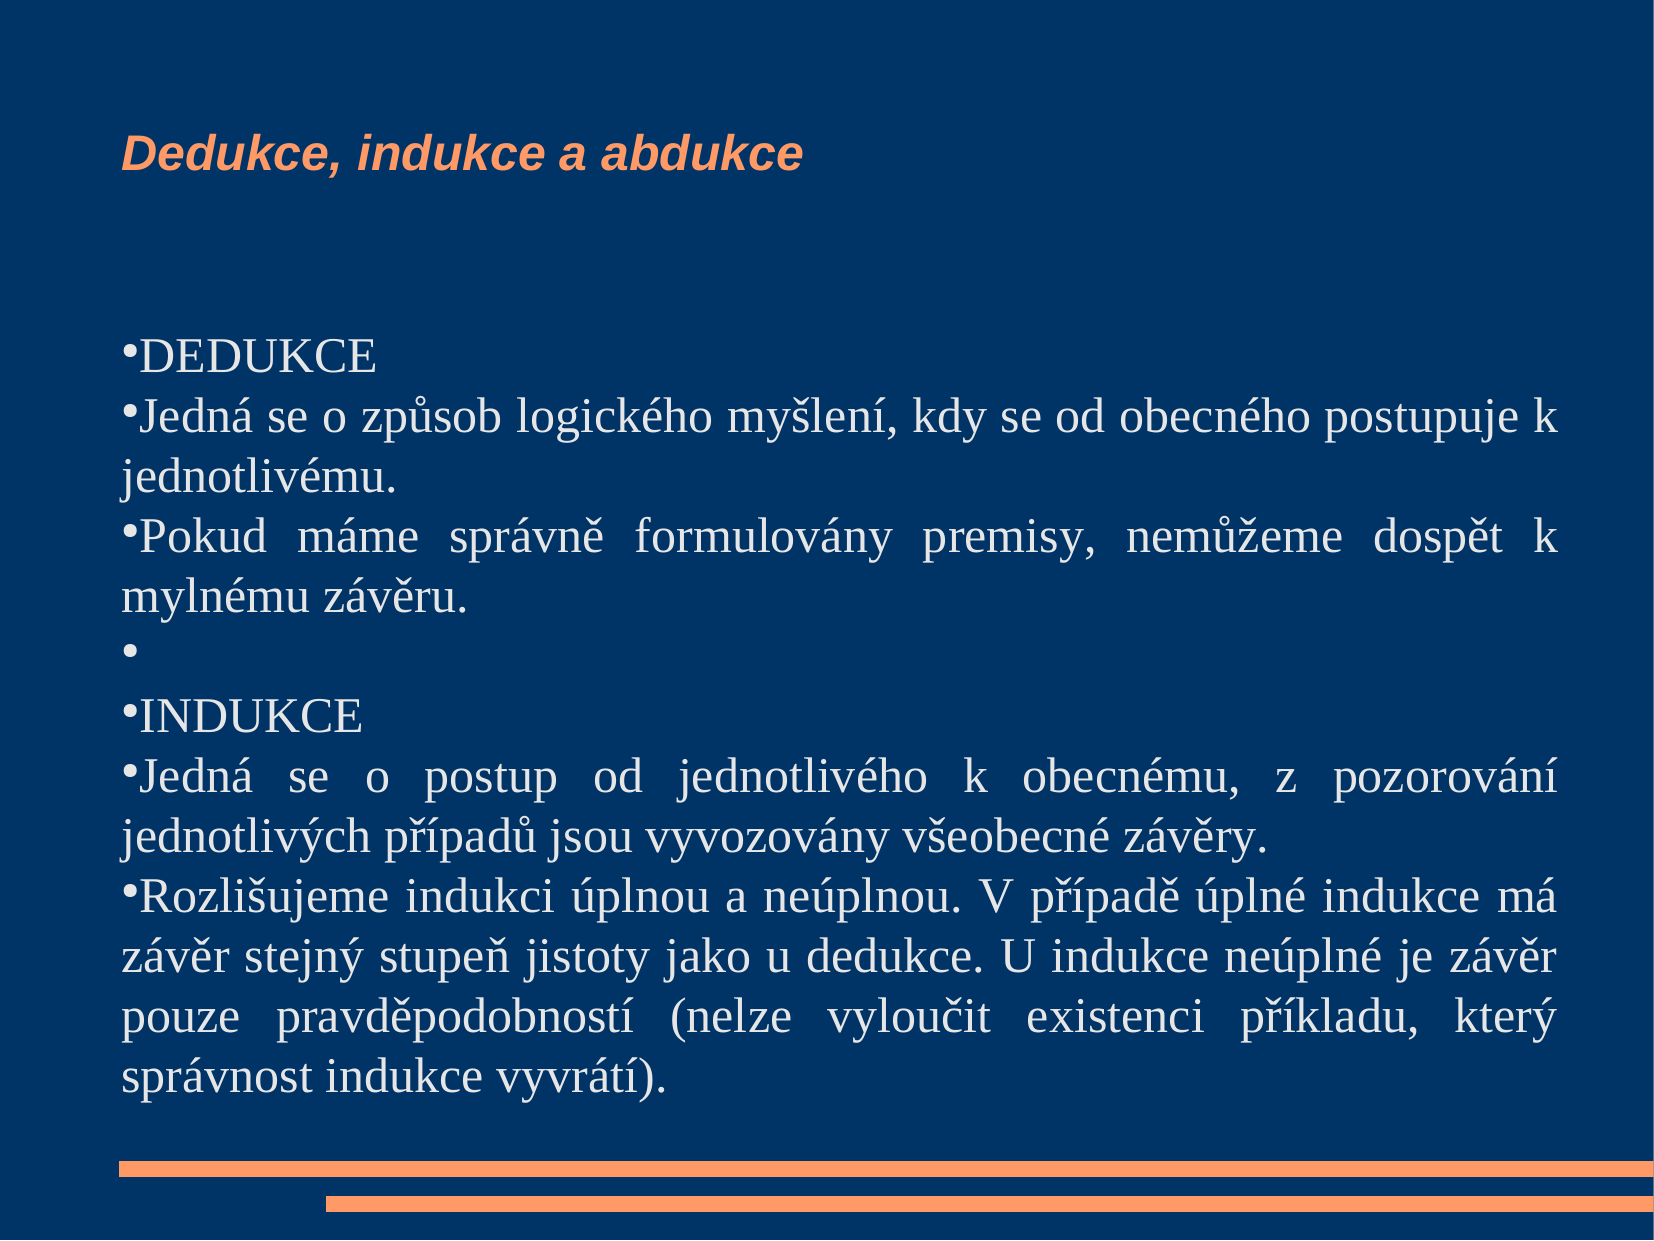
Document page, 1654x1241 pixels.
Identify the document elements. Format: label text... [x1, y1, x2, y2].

list DEDUKCE Jedná se o způsob logického myšlení, kdy se od obecného postupuje k jednotlivému. Pokud máme správně formulovány premisy, nemůžeme dospět k mylnému závěru. INDUKCE Jedná se o postup od jednotlivého k obecnému, z pozorování jednotlivých případů jsou vyvozovány všeobecné závěry. Rozlišujeme indukci úplnou a neúplnou. V případě úplné indukce má závěr stejný stupeň jistoty jako u dedukce. U indukce neúplné je závěr pouze pravděpodobností (nelze vyloučit existenci příkladu, který správnost indukce vyvrátí). [121, 322, 1561, 1132]
title Dedukce, indukce a abdukce [121, 46, 1534, 254]
